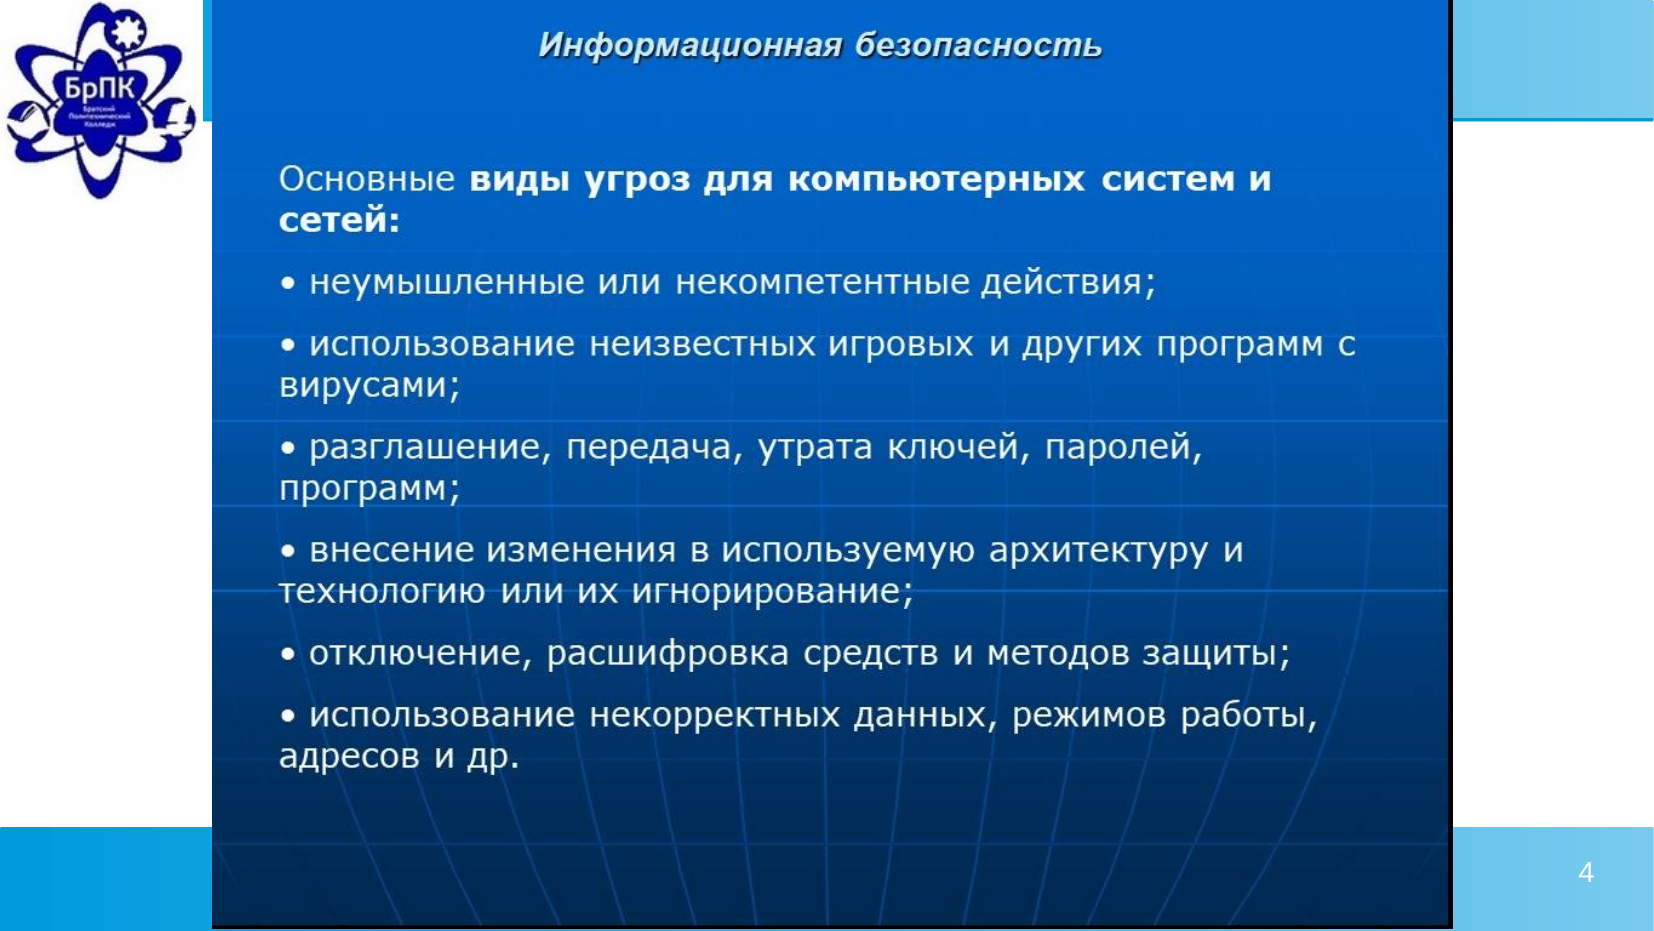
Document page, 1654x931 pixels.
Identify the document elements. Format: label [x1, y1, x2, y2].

picture [212, 0, 1453, 929]
picture [0, 0, 203, 203]
